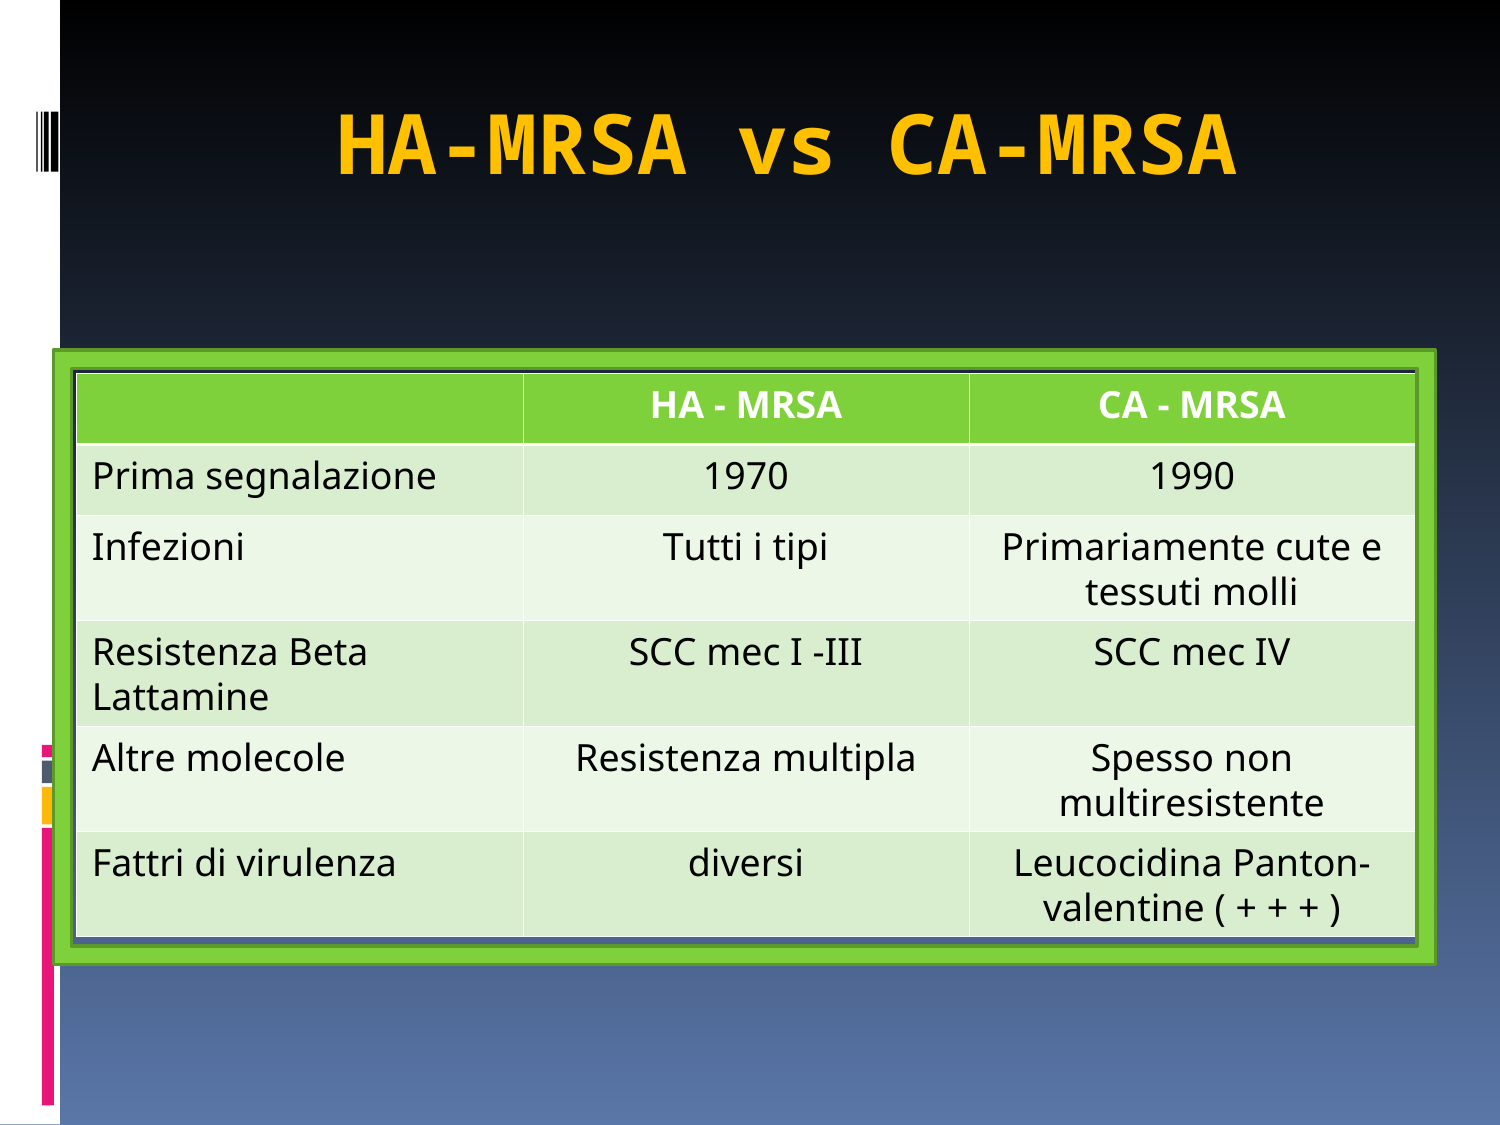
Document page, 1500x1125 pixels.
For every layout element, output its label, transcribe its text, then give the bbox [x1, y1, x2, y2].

table_cell Primariamente cute e tessuti molli [970, 516, 1415, 620]
table_header [77, 374, 523, 443]
table_cell SCC mec IV [970, 621, 1415, 726]
table_cell Altre molecole [77, 727, 523, 831]
table_cell Spesso non multiresistente [970, 727, 1415, 831]
table_cell diversi [524, 832, 969, 936]
table_cell 1990 [970, 446, 1415, 515]
table_cell Tutti i tipi [524, 516, 969, 620]
table_cell Leucocidina Panton- valentine ( + + + ) [970, 832, 1415, 936]
table_cell Fattri di virulenza [77, 832, 523, 936]
table_cell Resistenza multipla [524, 727, 969, 831]
table_cell 1970 [524, 446, 969, 515]
table_cell SCC mec I -III [524, 621, 969, 726]
table_cell Infezioni [77, 516, 523, 620]
table_cell Resistenza Beta Lattamine [77, 621, 523, 726]
table_cell Prima segnalazione [77, 446, 523, 515]
title HA-MRSA vs CA-MRSA [150, 84, 1426, 235]
table_header HA - MRSA [524, 374, 969, 443]
text_box [53, 350, 1436, 965]
table_header CA - MRSA [970, 374, 1415, 443]
